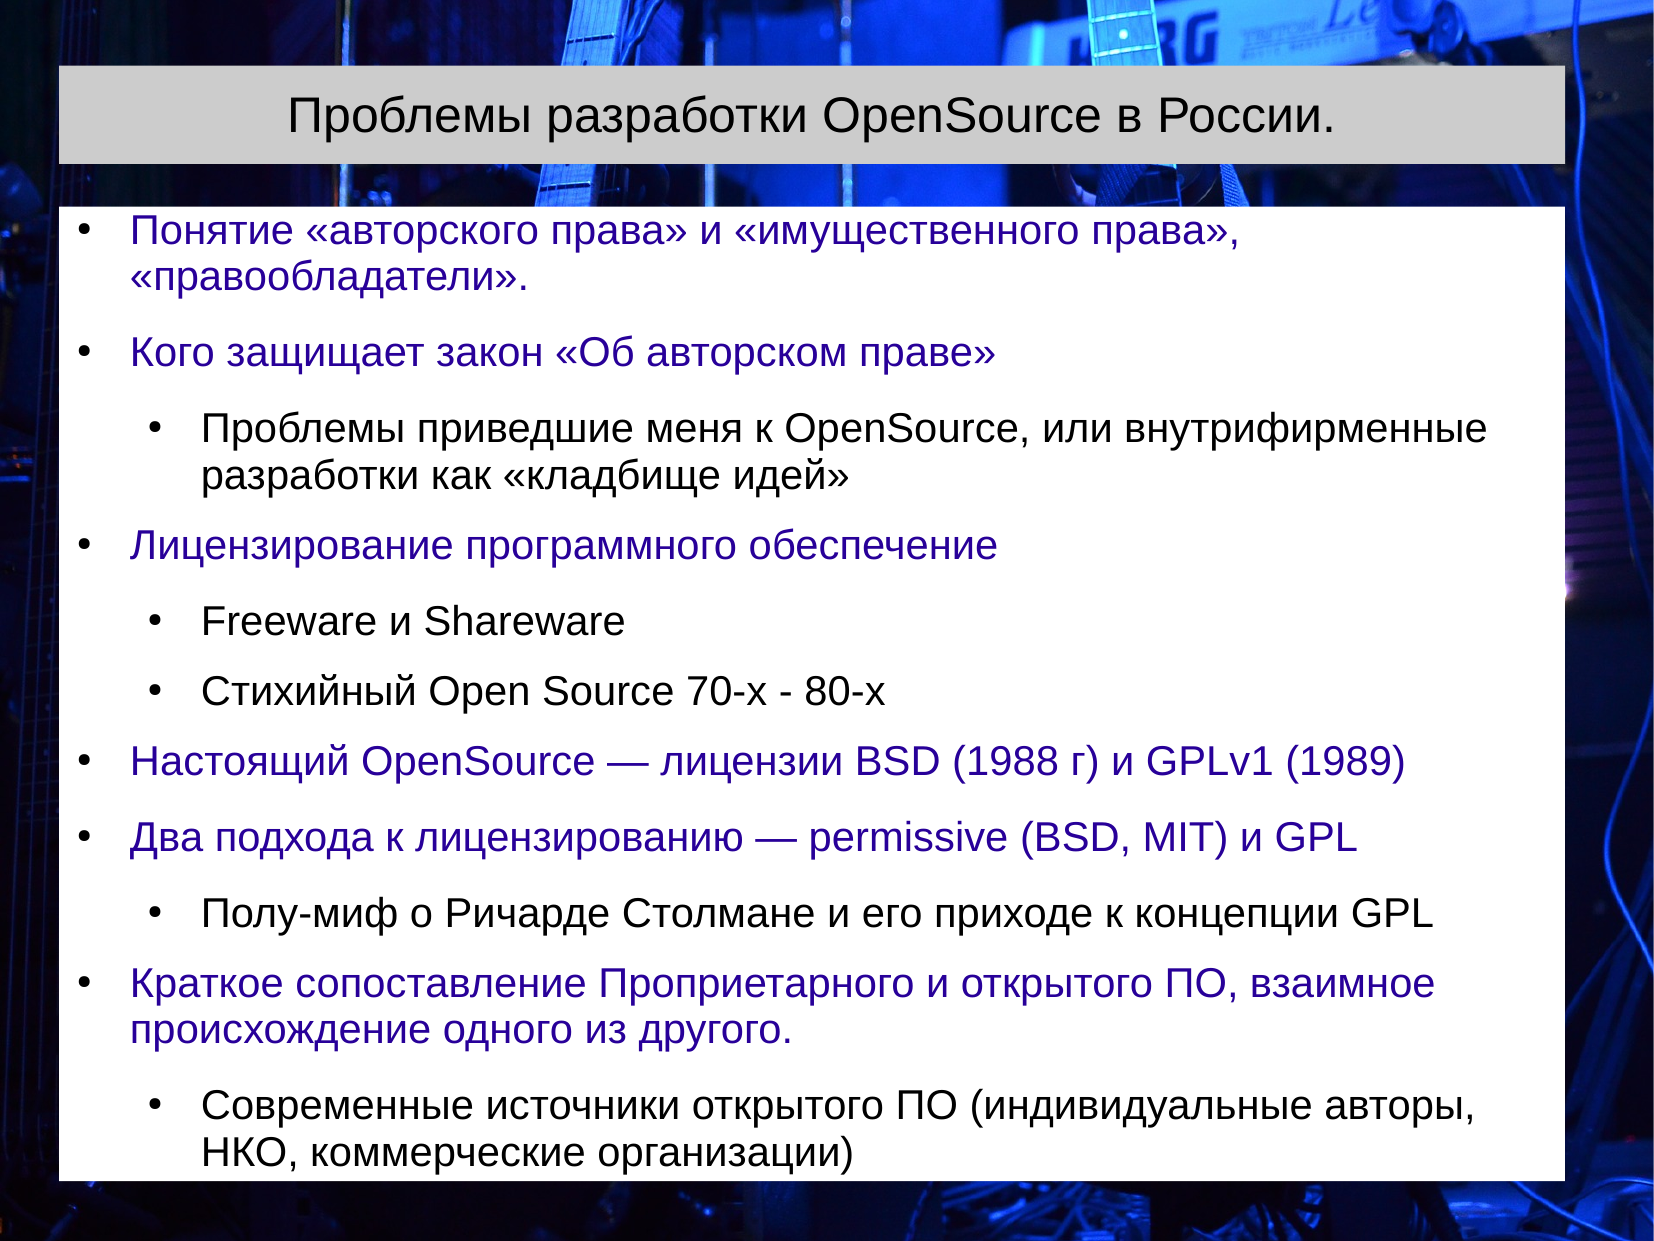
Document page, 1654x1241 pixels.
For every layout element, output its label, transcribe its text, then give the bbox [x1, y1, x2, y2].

list Понятие «авторского права» и «имущественного права», «правообладатели». Кого защищает закон «Об авторском праве» Проблемы приведшие меня к OpenSource, или внутрифирменные разработки как «кладбище идей» Лицензирование программного обеспечение Freeware и Shareware Стихийный Open Source 70-х - 80-х Настоящий OpenSource — лицензии BSD (1988 г) и GPLv1 (1989) Два подхода к лицензированию — permissive (BSD, MIT) и GPL Полу-миф о Ричарде Столмане и его приходе к концепции GPL Краткое сопоставление Проприетарного и открытого ПО, взаимное происхождение одного из другого. Современные источники открытого ПО (индивидуальные авторы, НКО, коммерческие организации) [59, 206, 1565, 1182]
picture [0, 0, 1654, 1241]
title Проблемы разработки OpenSource в России. [59, 65, 1566, 164]
